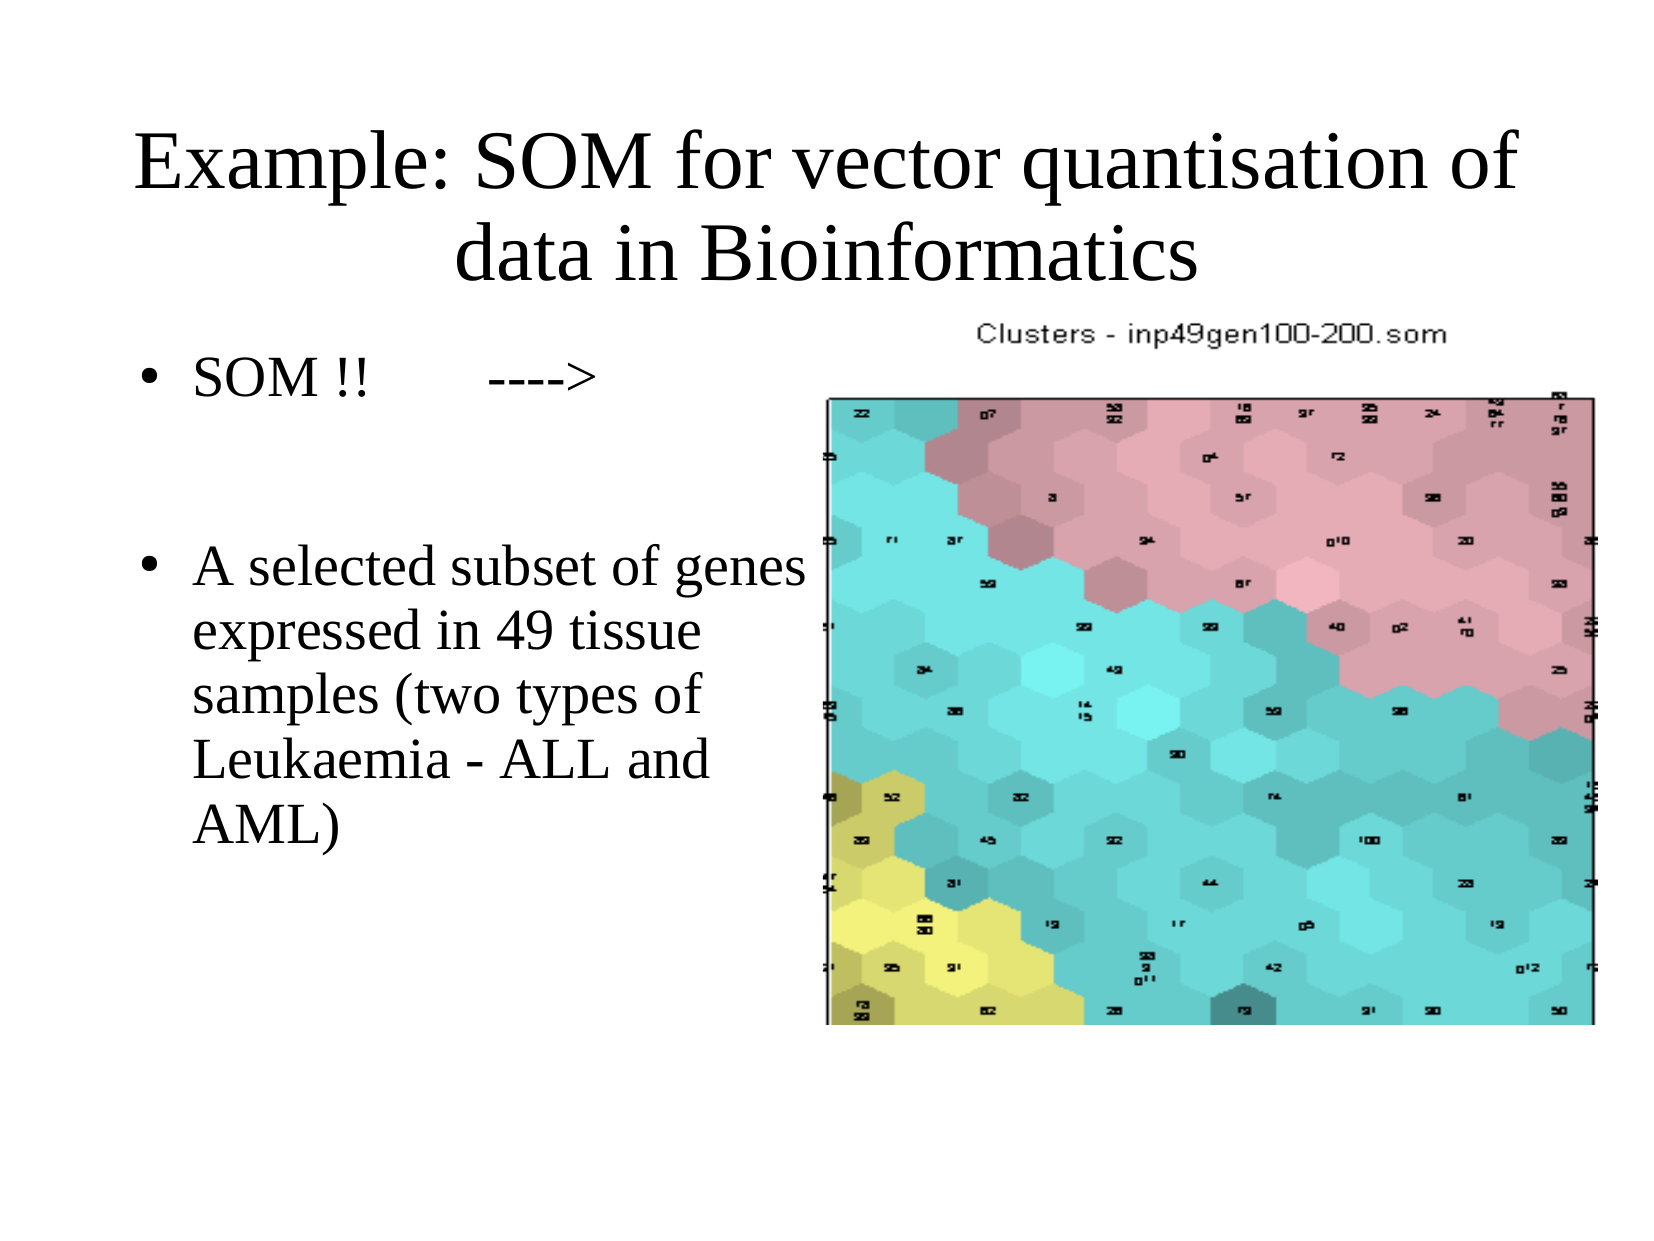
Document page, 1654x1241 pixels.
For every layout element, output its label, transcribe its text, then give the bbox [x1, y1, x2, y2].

picture [822, 318, 1598, 1025]
title Example: SOM for vector quantisation of data in Bioinformatics [121, 102, 1534, 311]
list SOM !! ----> A selected subset of genes expressed in 49 tissue samples (two types of Leukaemia - ALL and AML) [121, 344, 811, 1127]
